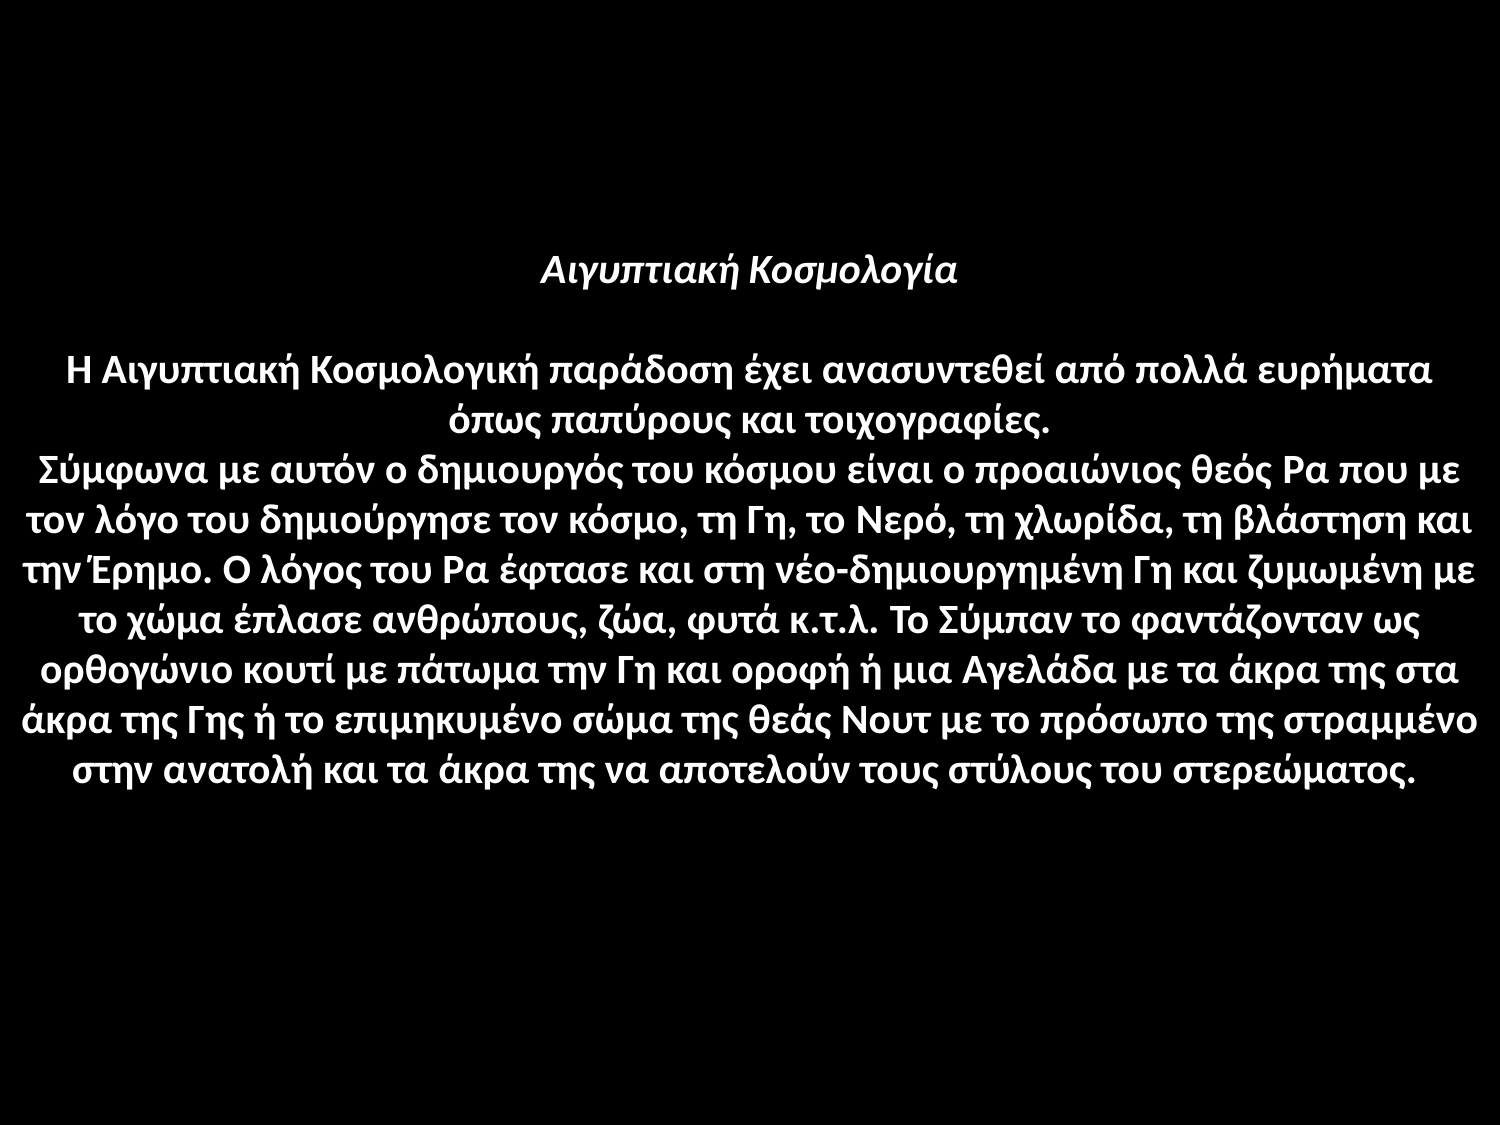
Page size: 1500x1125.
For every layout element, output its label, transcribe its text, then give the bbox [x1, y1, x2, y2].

text_box Αιγυπτιακή Κοσμολογία Η Αιγυπτιακή Κοσμολογική παράδοση έχει ανασυντεθεί από πολλά ευρήματα όπως παπύρους και τοιχογραφίες. Σύμφωνα με αυτόν ο δημιουργός του κόσμου είναι ο προαιώνιος θεός Ρα που με τον λόγο του δημιούργησε τον κόσμο, τη Γη, το Νερό, τη χλωρίδα, τη βλάστηση και την Έρημο. Ο λόγος του Ρα έφτασε και στη νέο-δημιουργημένη Γη και ζυμωμένη με το χώμα έπλασε ανθρώπους, ζώα, φυτά κ.τ.λ. Το Σύμπαν το φαντάζονταν ως ορθογώνιο κουτί με πάτωμα την Γη και οροφή ή μια Αγελάδα με τα άκρα της στα άκρα της Γης ή το επιμηκυμένο σώμα της θεάς Νουτ με το πρόσωπο της στραμμένο στην ανατολή και τα άκρα της να αποτελούν τους στύλους του στερεώματος. [0, 234, 1500, 800]
